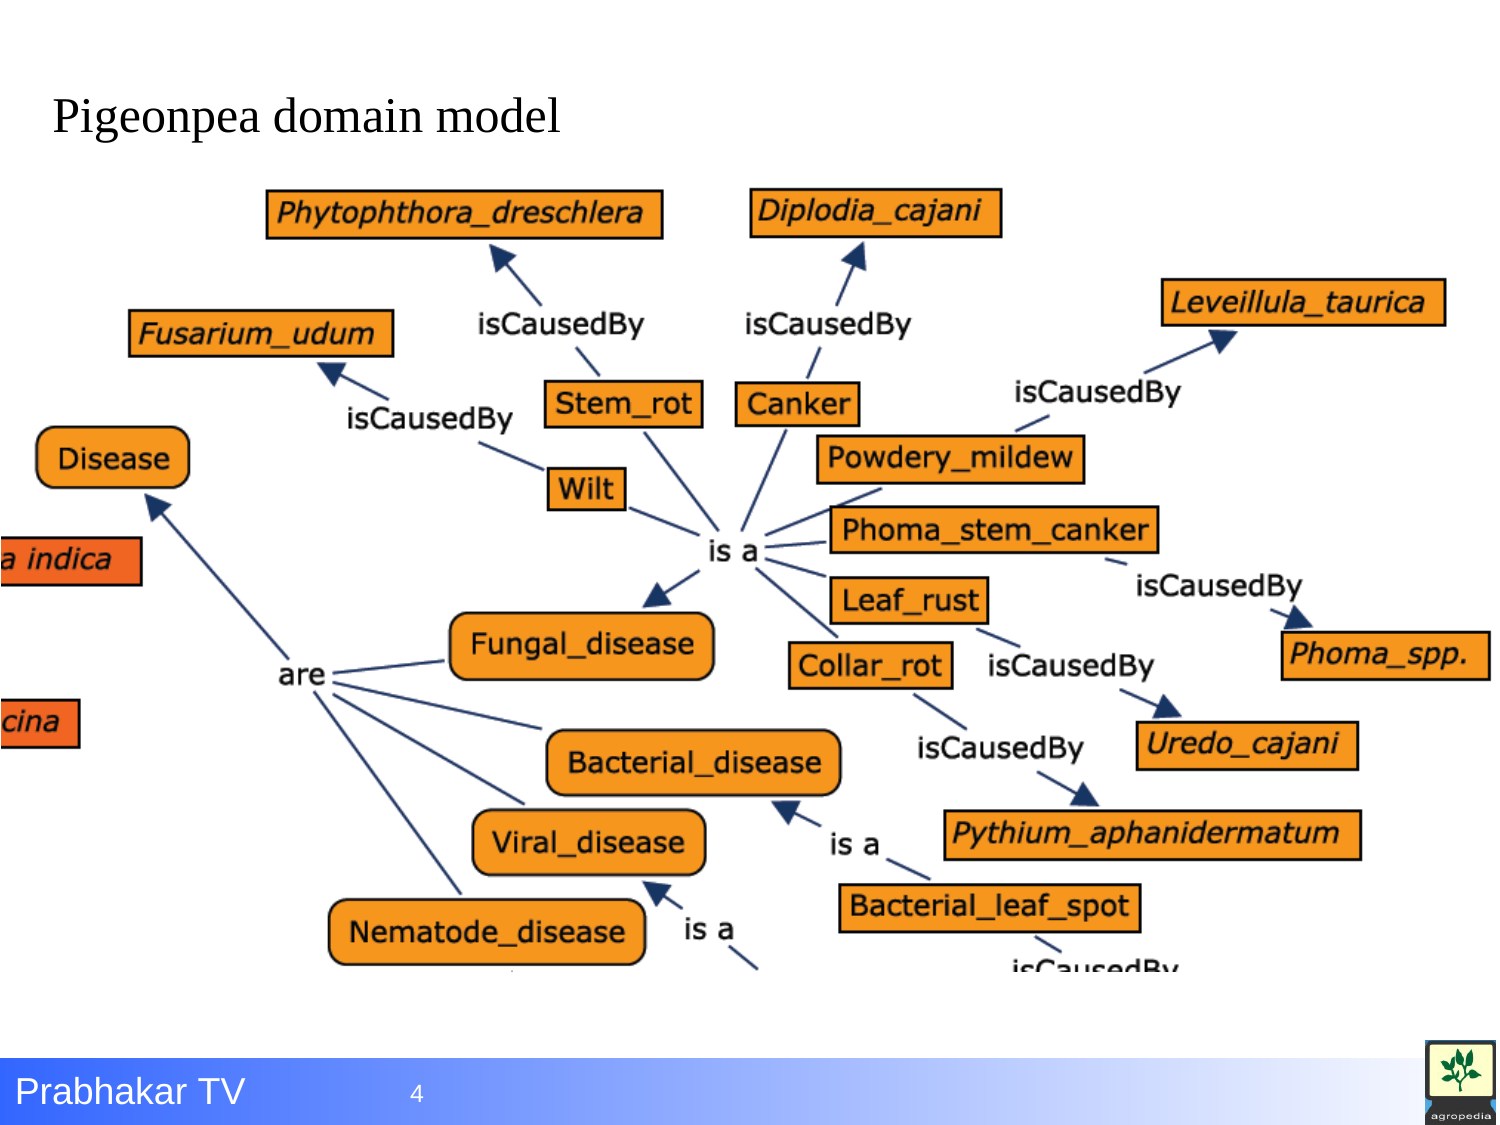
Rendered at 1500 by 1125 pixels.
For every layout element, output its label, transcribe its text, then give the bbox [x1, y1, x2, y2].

picture [1, 141, 1500, 972]
picture [1425, 1040, 1496, 1125]
text_box Pigeonpea domain model [37, 75, 638, 150]
